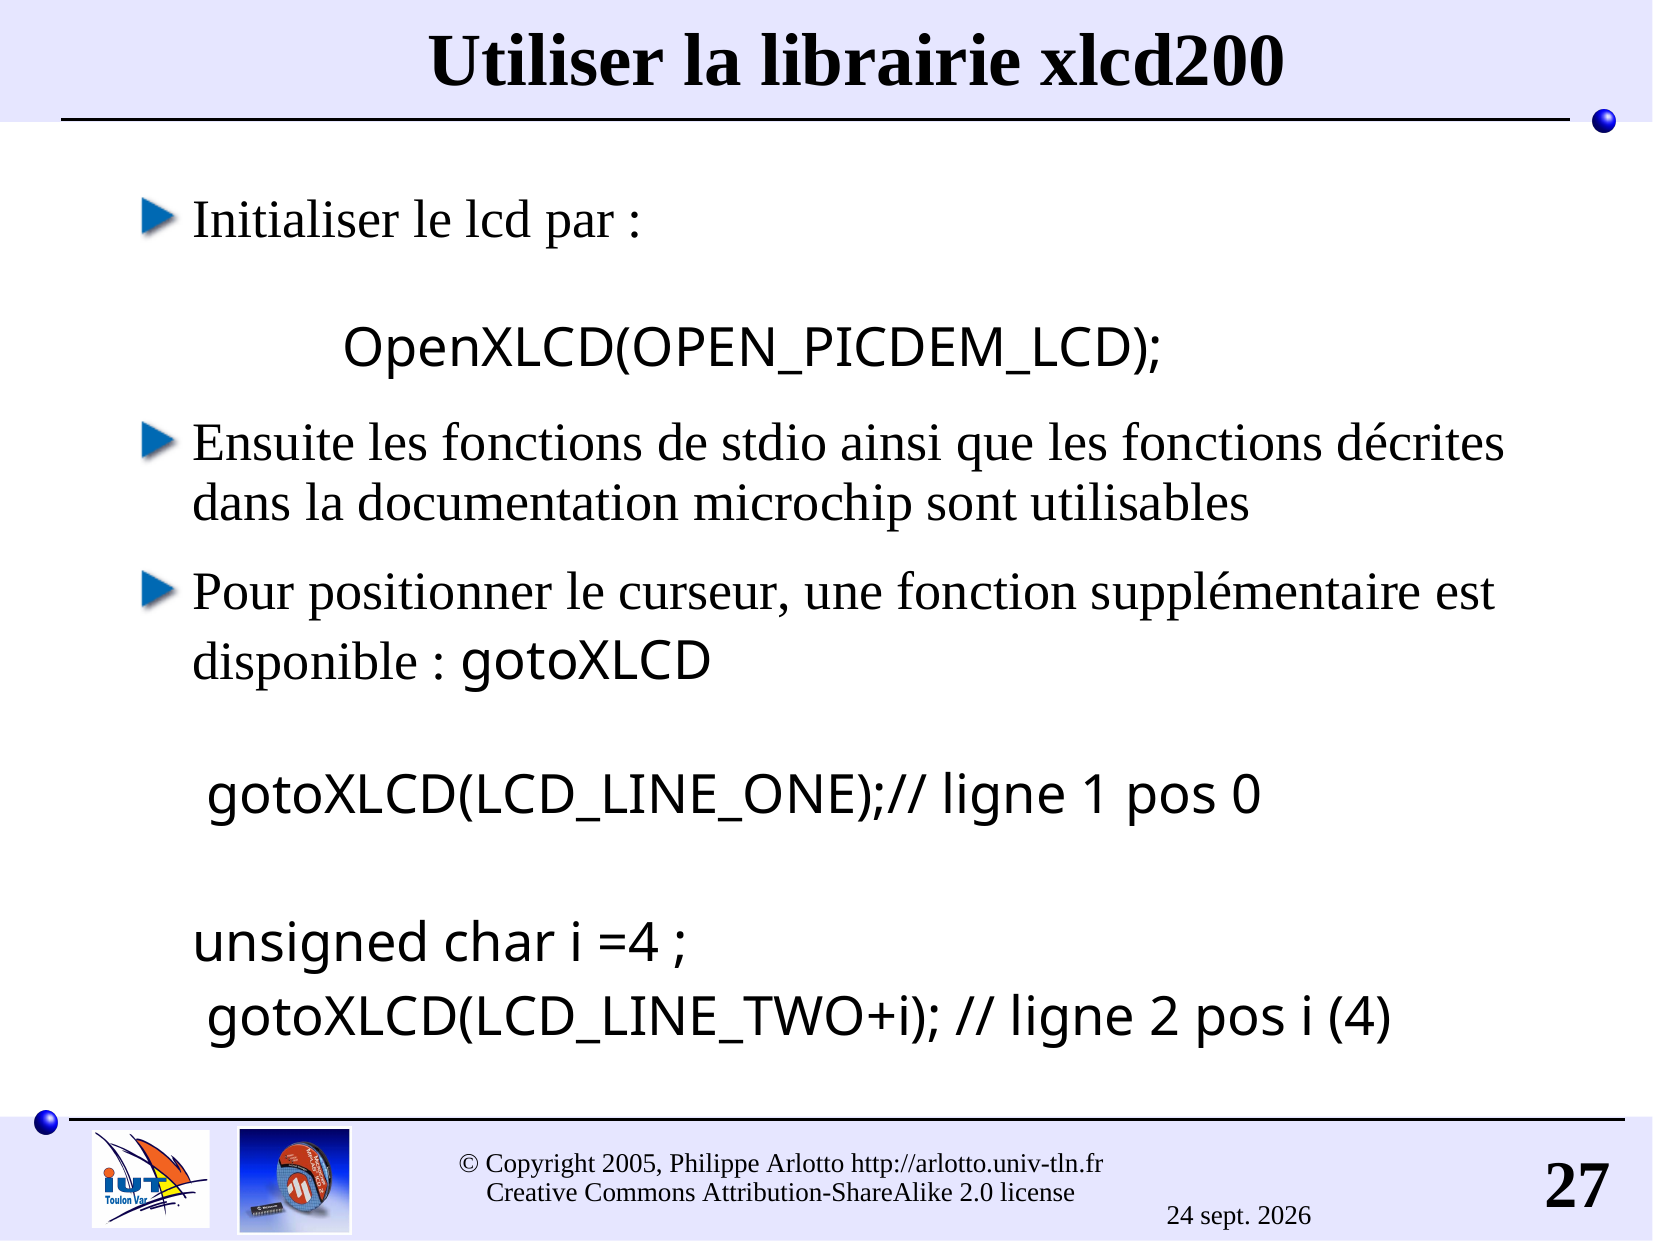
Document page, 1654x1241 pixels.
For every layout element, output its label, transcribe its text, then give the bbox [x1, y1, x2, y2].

title Utiliser la librairie xlcd200 [95, 11, 1585, 110]
list Initialiser le lcd par : OpenXLCD(OPEN_PICDEM_LCD); Ensuite les fonctions de stdio ainsi que les fonctions décrites dans la documentation microchip sont utilisables Pour positionner le curseur, une fonction supplémentaire est disponible : gotoXLCD gotoXLCD(LCD_LINE_ONE);// ligne 1 pos 0 unsigned char i =4 ; gotoXLCD(LCD_LINE_TWO+i); // ligne 2 pos i (4) [121, 188, 1534, 1039]
picture [237, 1126, 352, 1235]
